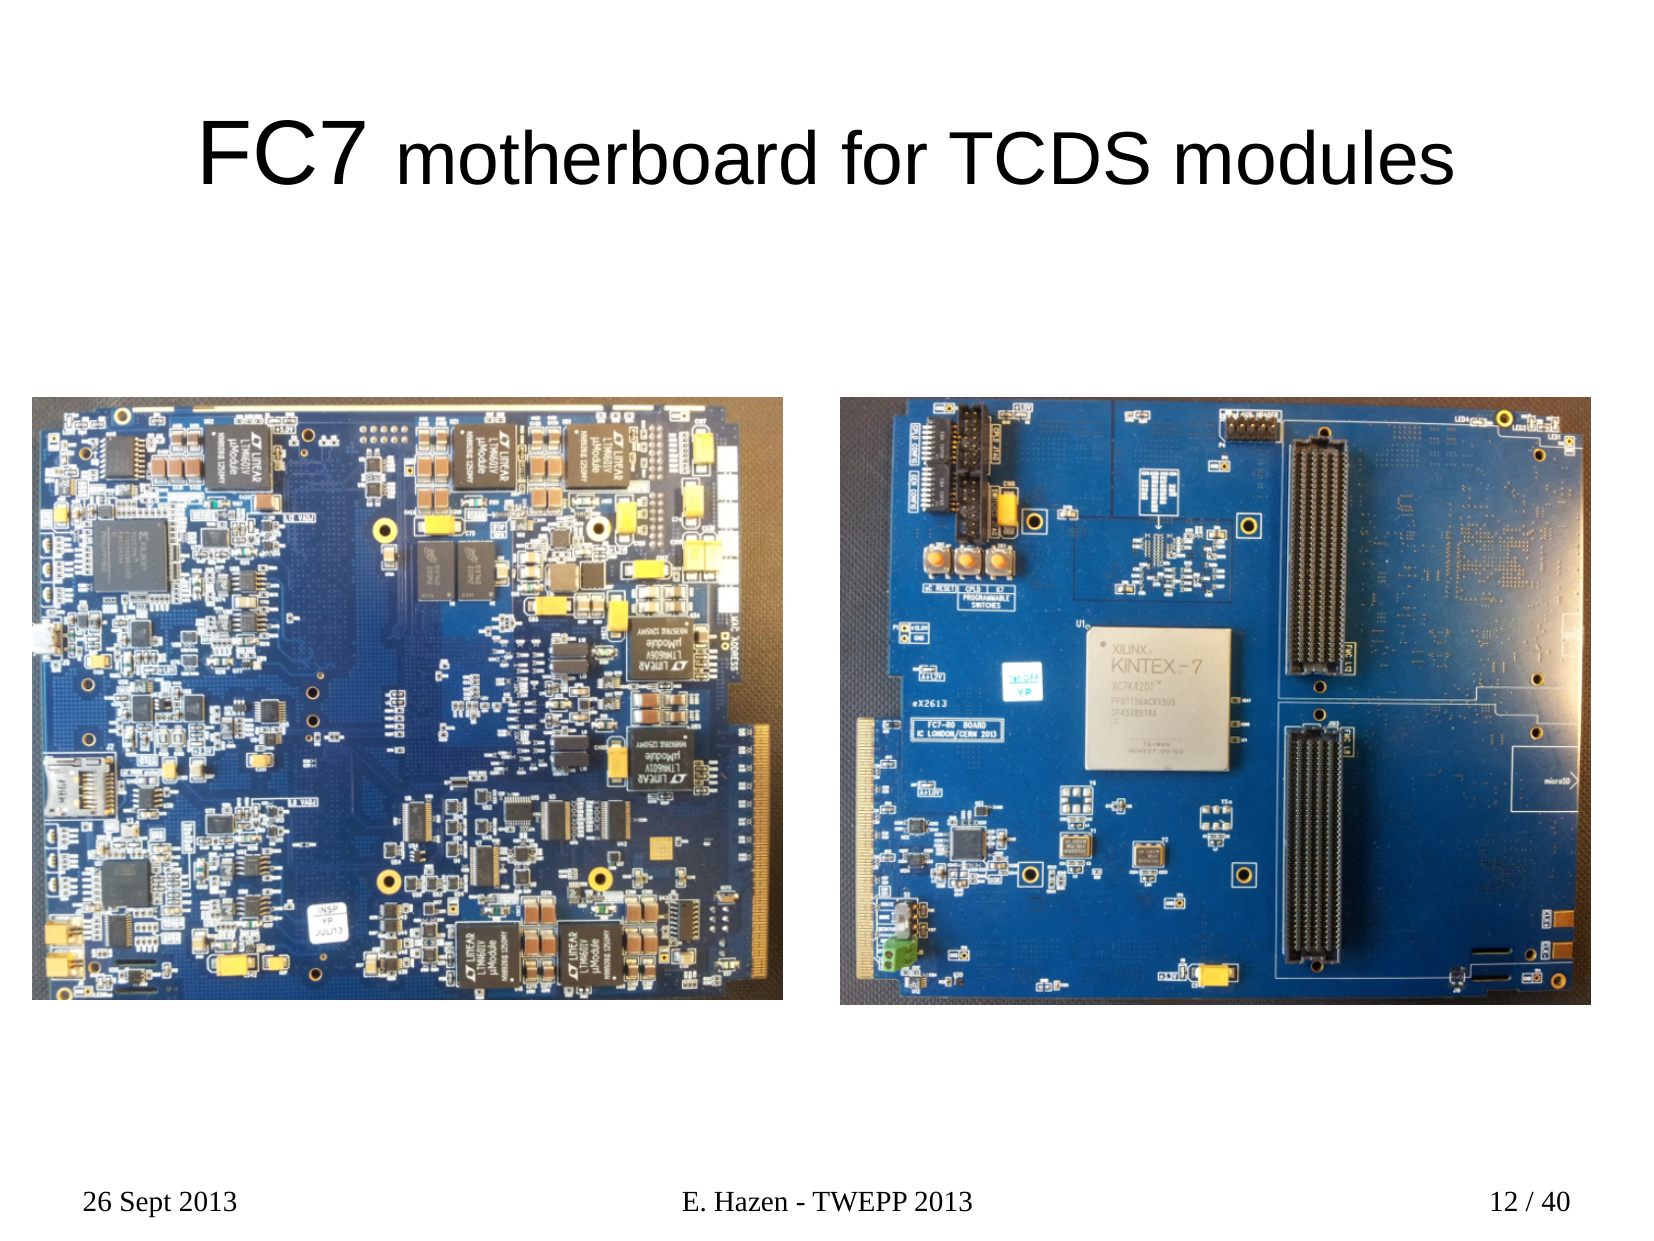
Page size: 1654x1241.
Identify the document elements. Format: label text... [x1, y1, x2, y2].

picture [32, 397, 783, 1000]
title FC7 motherboard for TCDS modules [82, 56, 1571, 250]
picture [840, 397, 1591, 1006]
